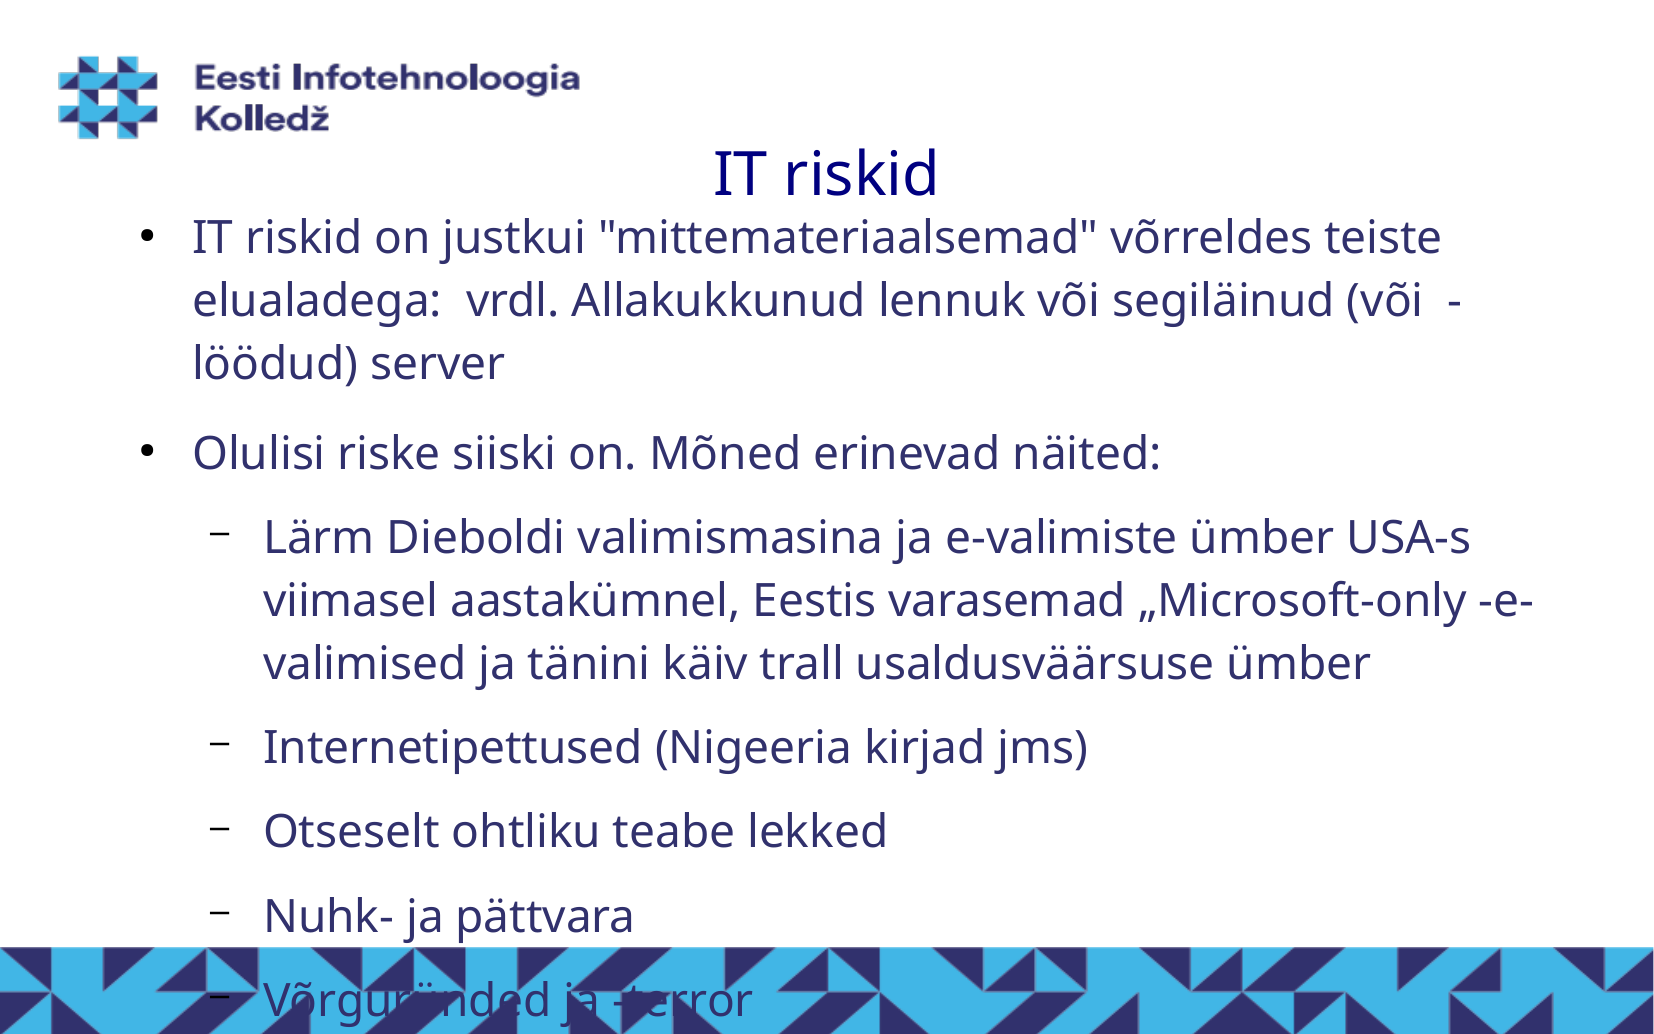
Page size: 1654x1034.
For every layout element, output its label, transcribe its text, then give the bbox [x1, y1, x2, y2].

list IT riskid on justkui "mittemateriaalsemad" võrreldes teiste elualadega: vrdl. Allakukkunud lennuk või segiläinud (või -löödud) server Olulisi riske siiski on. Mõned erinevad näited: Lärm Dieboldi valimismasina ja e-valimiste ümber USA-s viimasel aastakümnel, Eestis varasemad „Microsoft-only -e-valimised ja tänini käiv trall usaldusväärsuse ümber Internetipettused (Nigeeria kirjad jms) Otseselt ohtliku teabe lekked Nuhk- ja pättvara Võrguründed ja -terror [121, 204, 1628, 1034]
title IT riskid [121, 85, 1533, 204]
